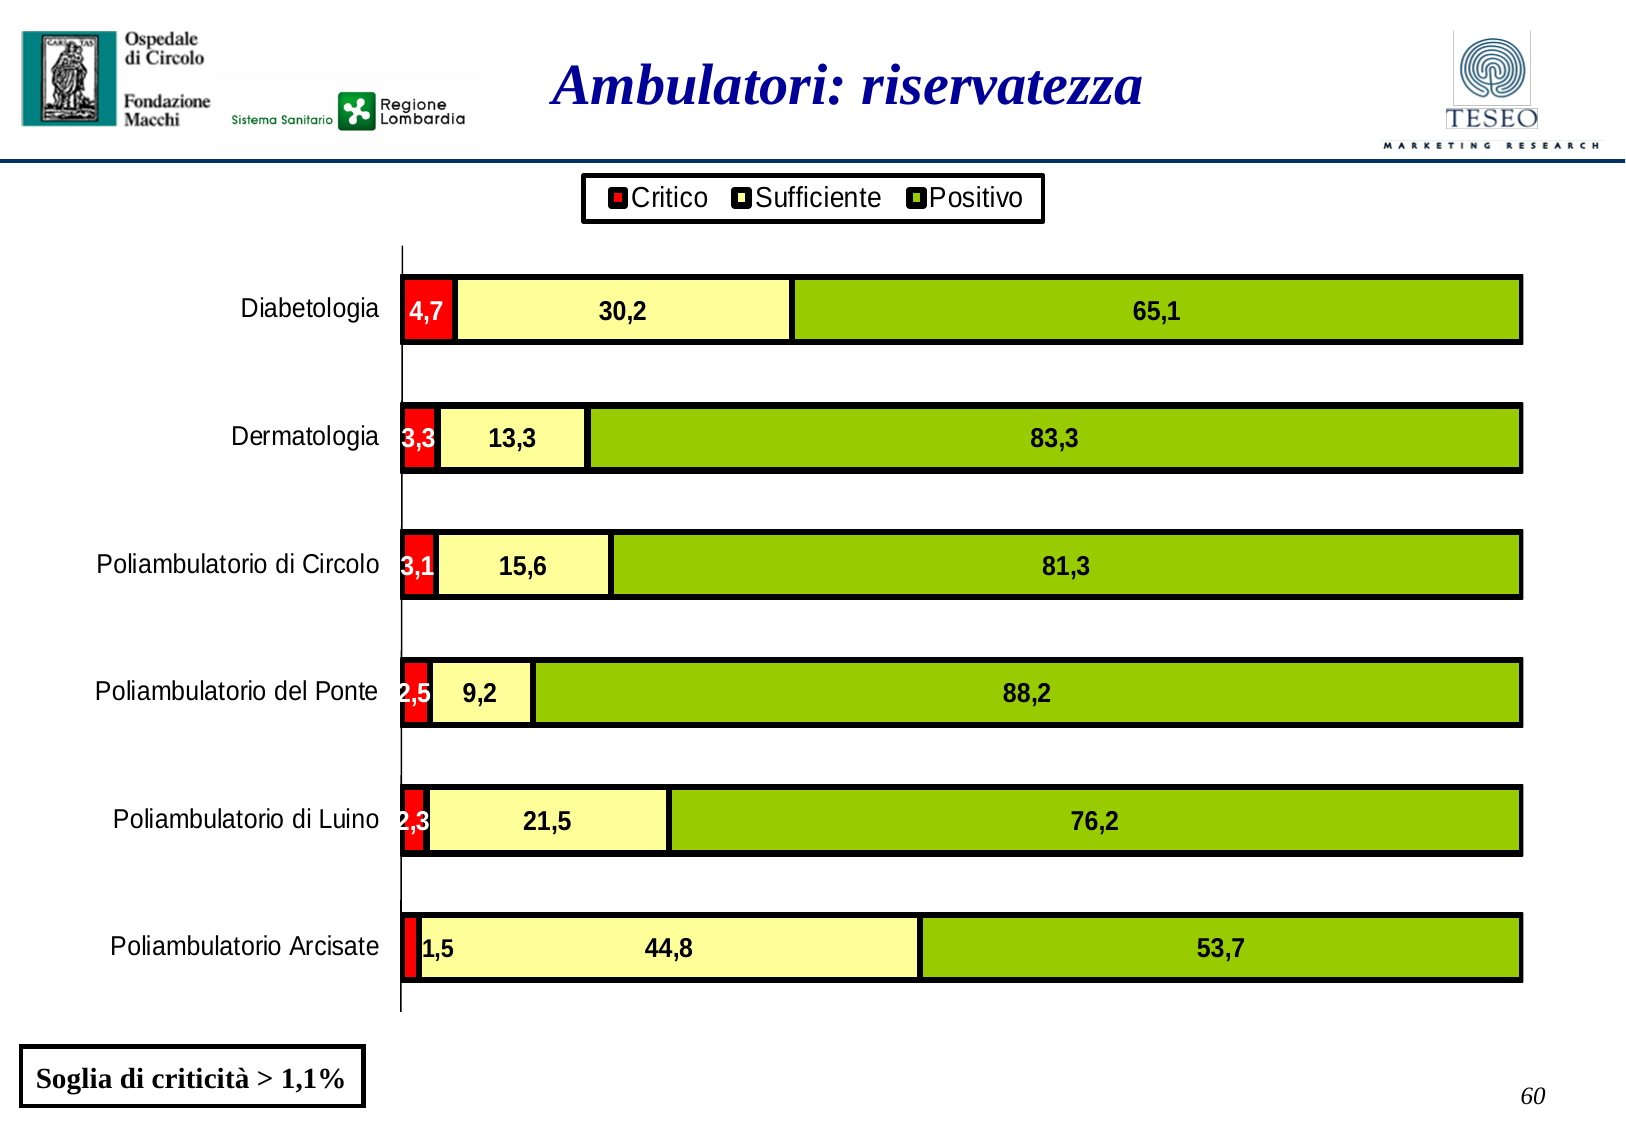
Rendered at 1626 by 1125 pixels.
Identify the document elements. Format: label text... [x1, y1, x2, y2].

text_box Ambulatori: riservatezza [304, 18, 1392, 144]
picture [21, 31, 483, 149]
picture [1381, 31, 1604, 149]
text_box Soglia di criticità > 1,1% [21, 1046, 364, 1106]
picture [81, 160, 1544, 1035]
